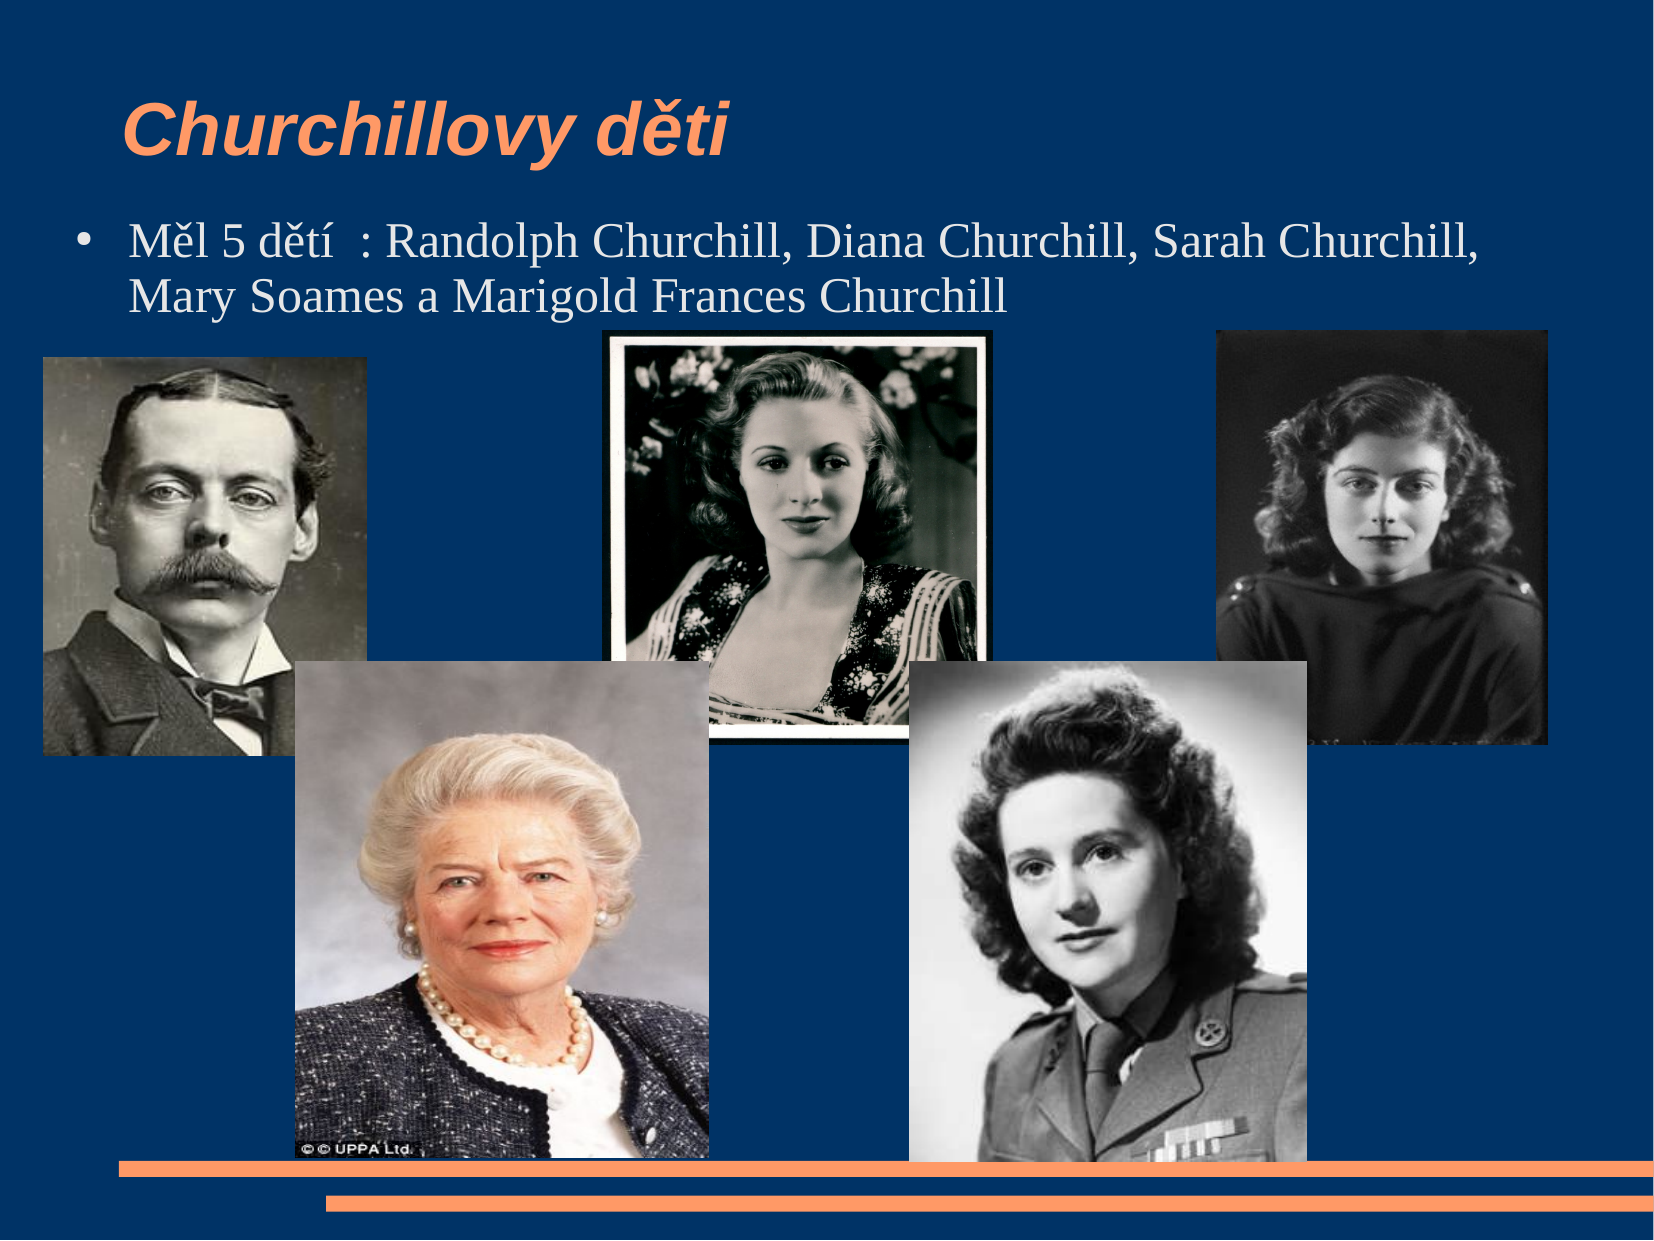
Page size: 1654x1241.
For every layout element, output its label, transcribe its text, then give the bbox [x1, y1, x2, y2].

title Churchillovy děti [121, 46, 1534, 213]
list Měl 5 dětí : Randolph Churchill, Diana Churchill, Sarah Churchill, Mary Soames a Marigold Frances Churchill [57, 212, 1560, 1207]
picture [43, 330, 1548, 1162]
